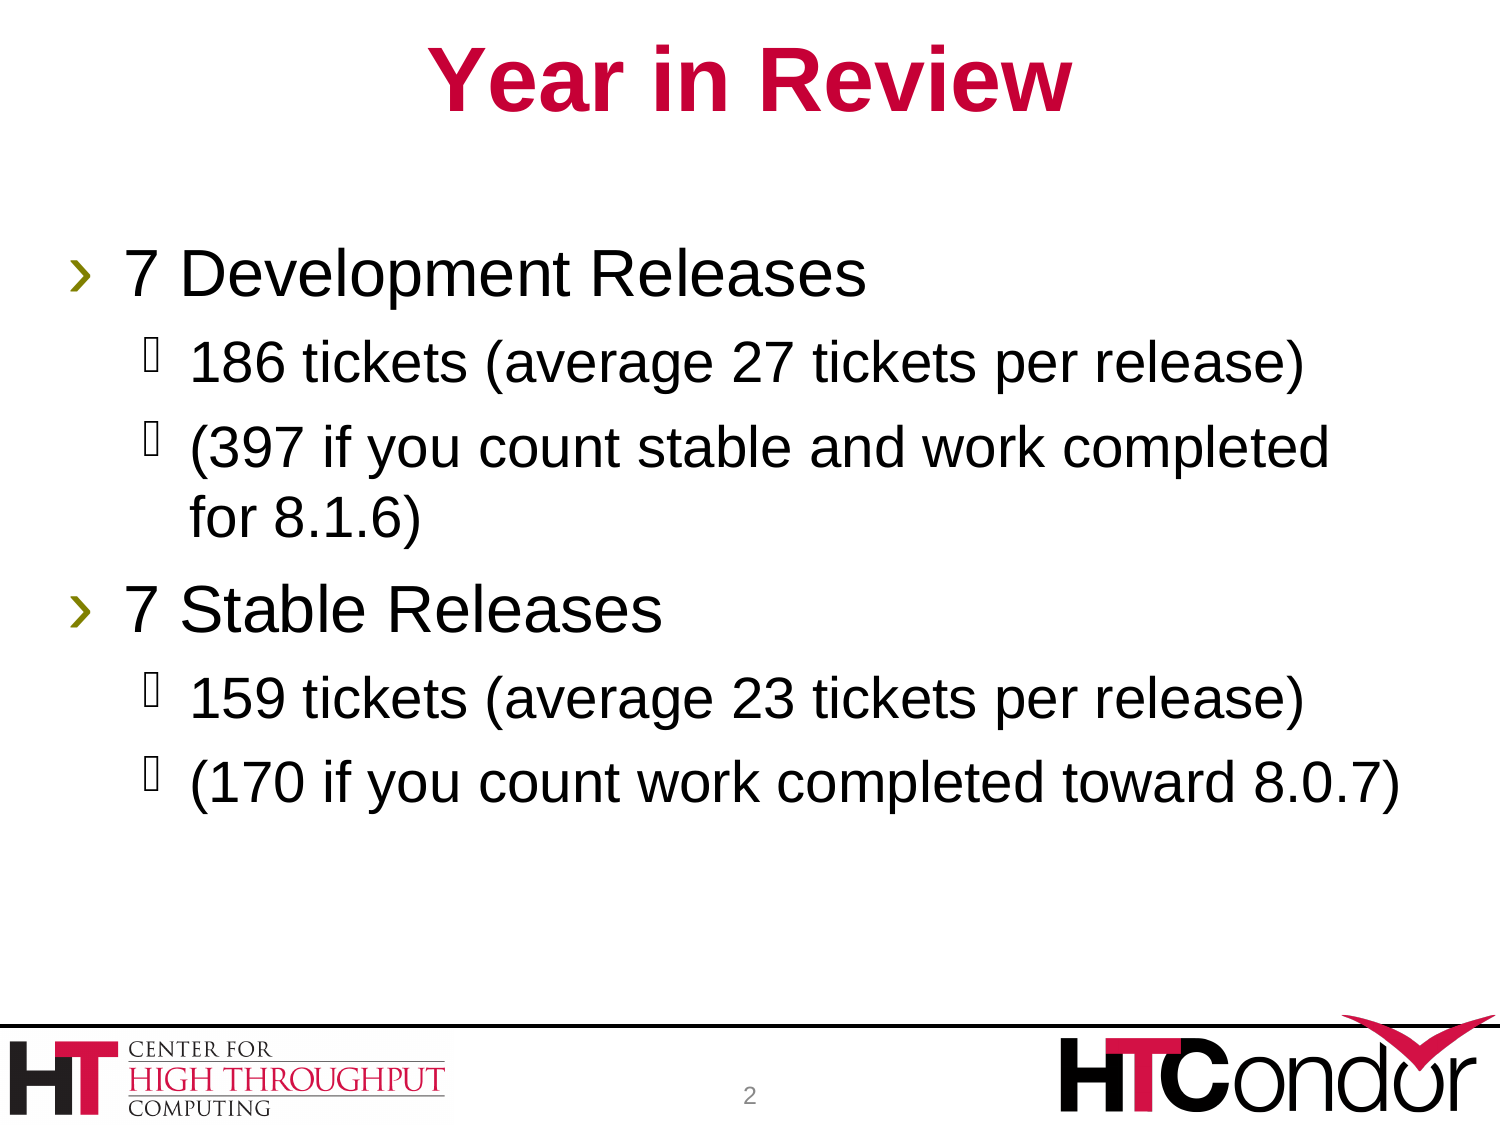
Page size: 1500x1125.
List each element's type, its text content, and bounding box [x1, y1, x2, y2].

title Year in Review [0, 0, 1500, 150]
list 7 Development Releases 186 tickets (average 27 tickets per release) (397 if you count stable and work completed for 8.1.6) 7 Stable Releases 159 tickets (average 23 tickets per release) (170 if you count work completed toward 8.0.7) [52, 222, 1431, 916]
picture [0, 1029, 454, 1125]
text_box <number> [575, 1065, 926, 1125]
picture [1055, 1014, 1500, 1119]
